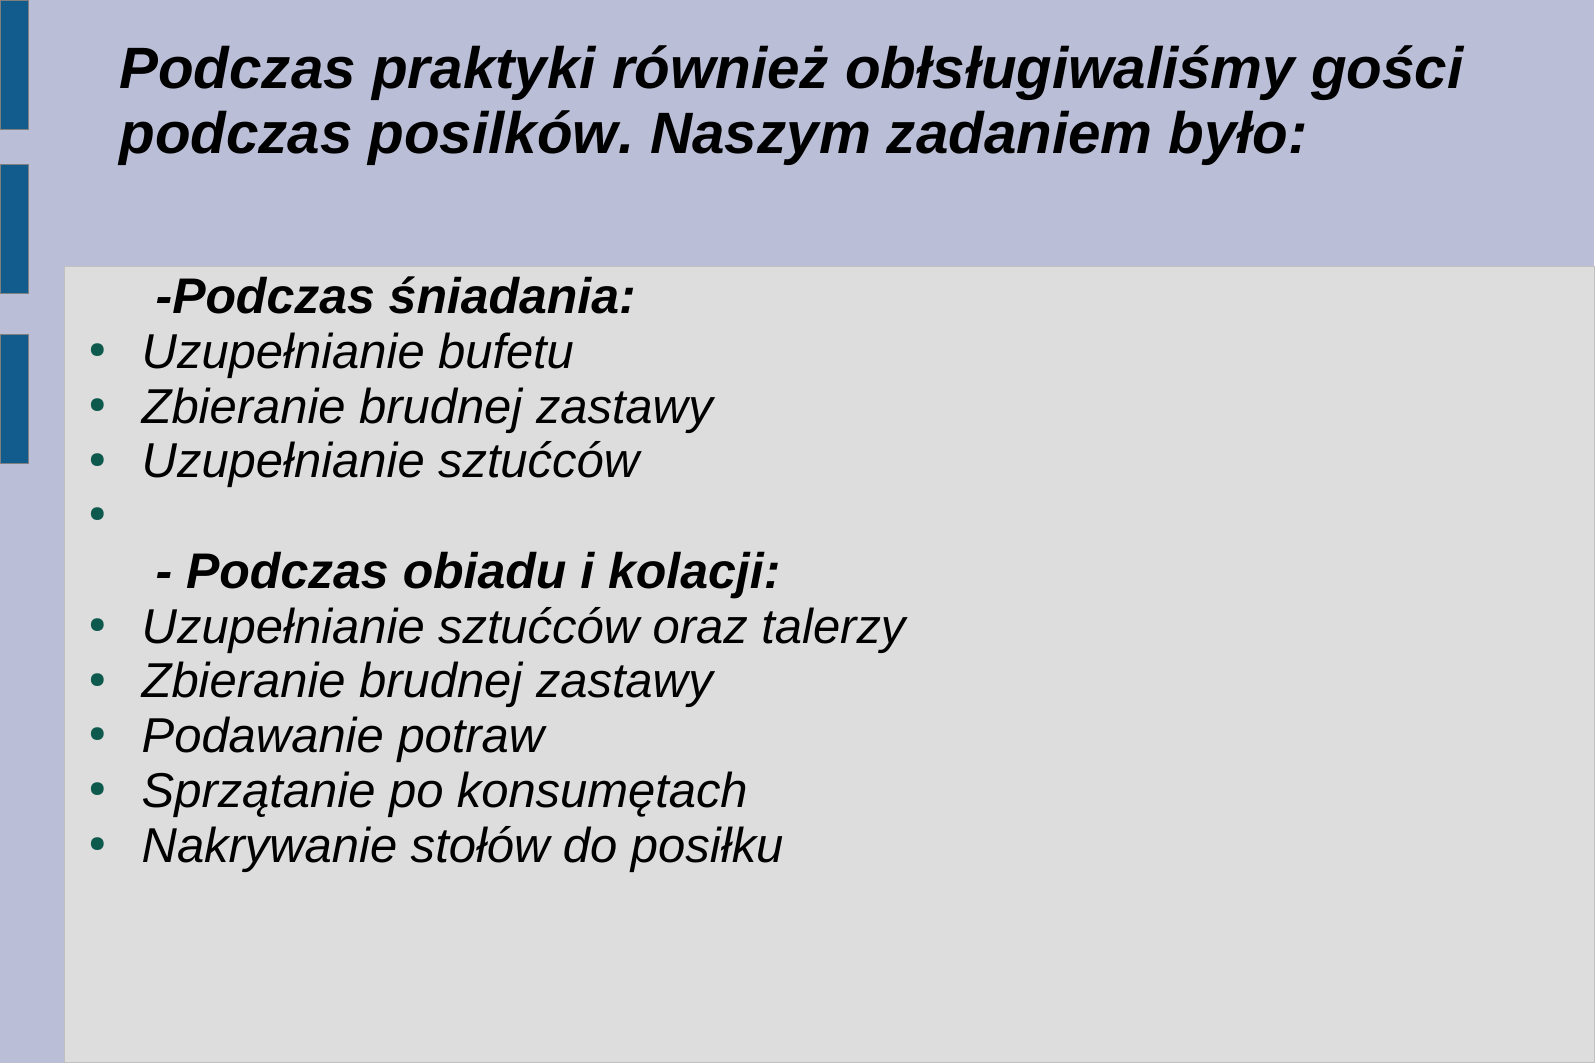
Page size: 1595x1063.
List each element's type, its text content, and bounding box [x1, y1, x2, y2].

text_box Podczas praktyki również obłsługiwaliśmy gości podczas posilków. Naszym zadaniem było: [48, 35, 1560, 249]
list -Podczas śniadania: Uzupełnianie bufetu Zbieranie brudnej zastawy Uzupełnianie sztućców - Podczas obiadu i kolacji: Uzupełnianie sztućców oraz talerzy Zbieranie brudnej zastawy Podawanie potraw Sprzątanie po konsumętach Nakrywanie stołów do posiłku [70, 249, 1444, 1063]
